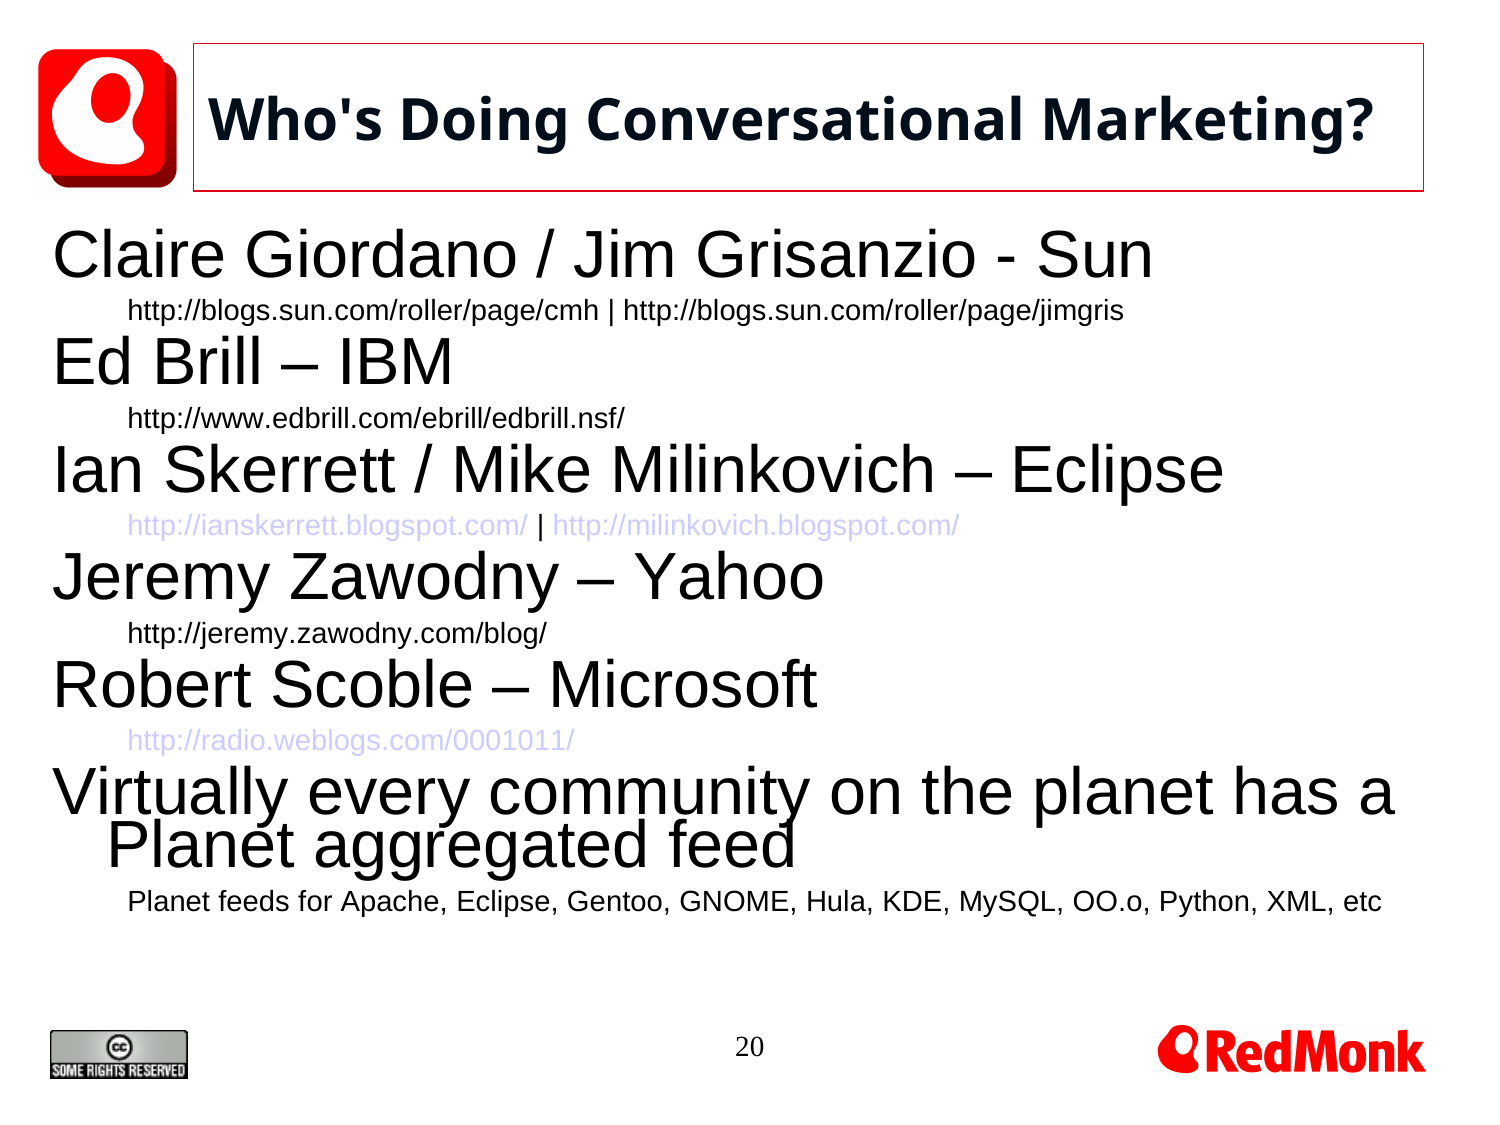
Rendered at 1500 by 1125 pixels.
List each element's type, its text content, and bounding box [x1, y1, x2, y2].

picture [1151, 1023, 1433, 1075]
title Who's Doing Conversational Marketing? [193, 43, 1424, 191]
list Claire Giordano / Jim Grisanzio - Sun http://blogs.sun.com/roller/page/cmh | http://blogs.sun.com/roller/page/jimgris Ed Brill – IBM http://www.edbrill.com/ebrill/edbrill.nsf/ Ian Skerrett / Mike Milinkovich – Eclipse http://ianskerrett.blogspot.com/ | http://milinkovich.blogspot.com/ Jeremy Zawodny – Yahoo http://jeremy.zawodny.com/blog/ Robert Scoble – Microsoft http://radio.weblogs.com/0001011/ Virtually every community on the planet has a Planet aggregated feed Planet feeds for Apache, Eclipse, Gentoo, GNOME, Hula, KDE, MySQL, OO.o, Python, XML, etc [37, 227, 1425, 985]
picture [33, 42, 183, 197]
picture [50, 1030, 188, 1079]
